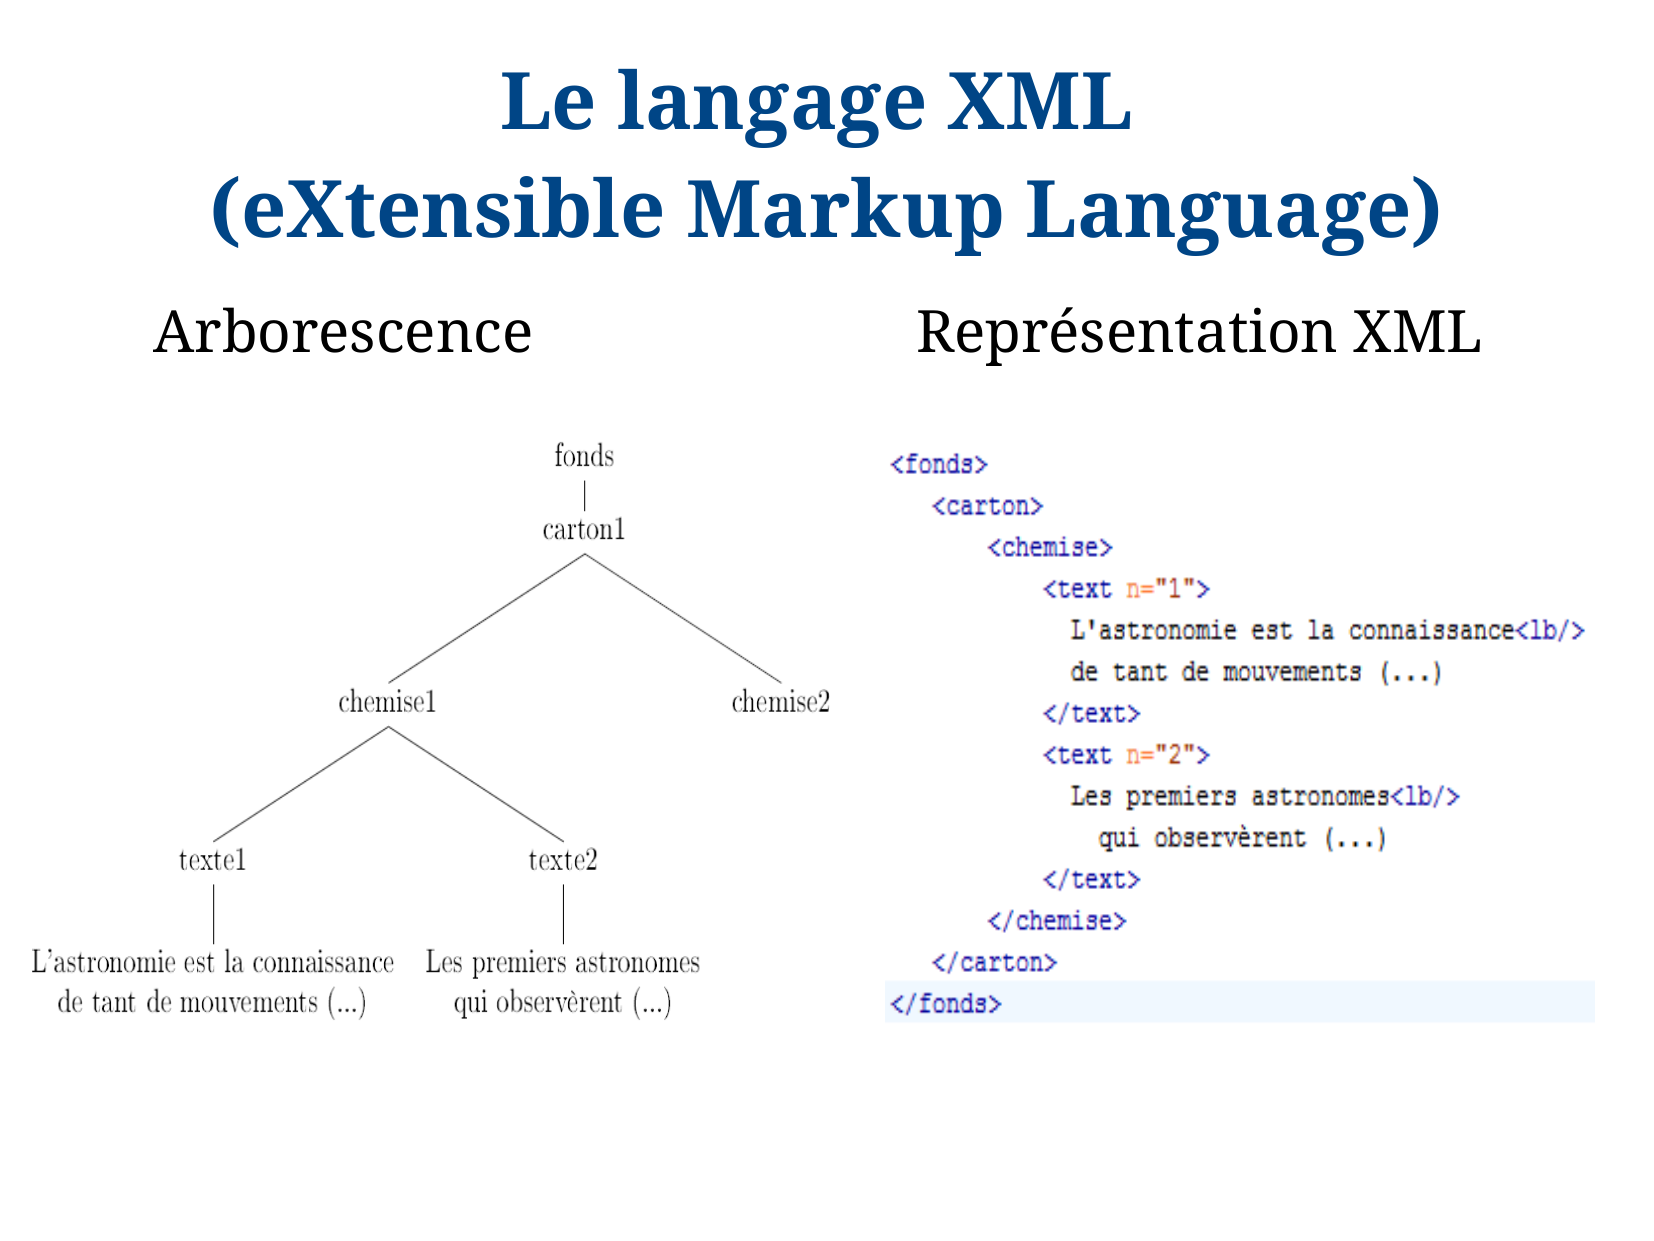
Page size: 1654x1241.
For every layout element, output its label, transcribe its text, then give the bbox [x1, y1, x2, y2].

picture [13, 413, 846, 1040]
picture [885, 425, 1595, 1028]
title Le langage XML (eXtensible Markup Language) [82, 49, 1571, 257]
list Représentation XML [845, 290, 1572, 1010]
list Arborescence [82, 290, 809, 413]
